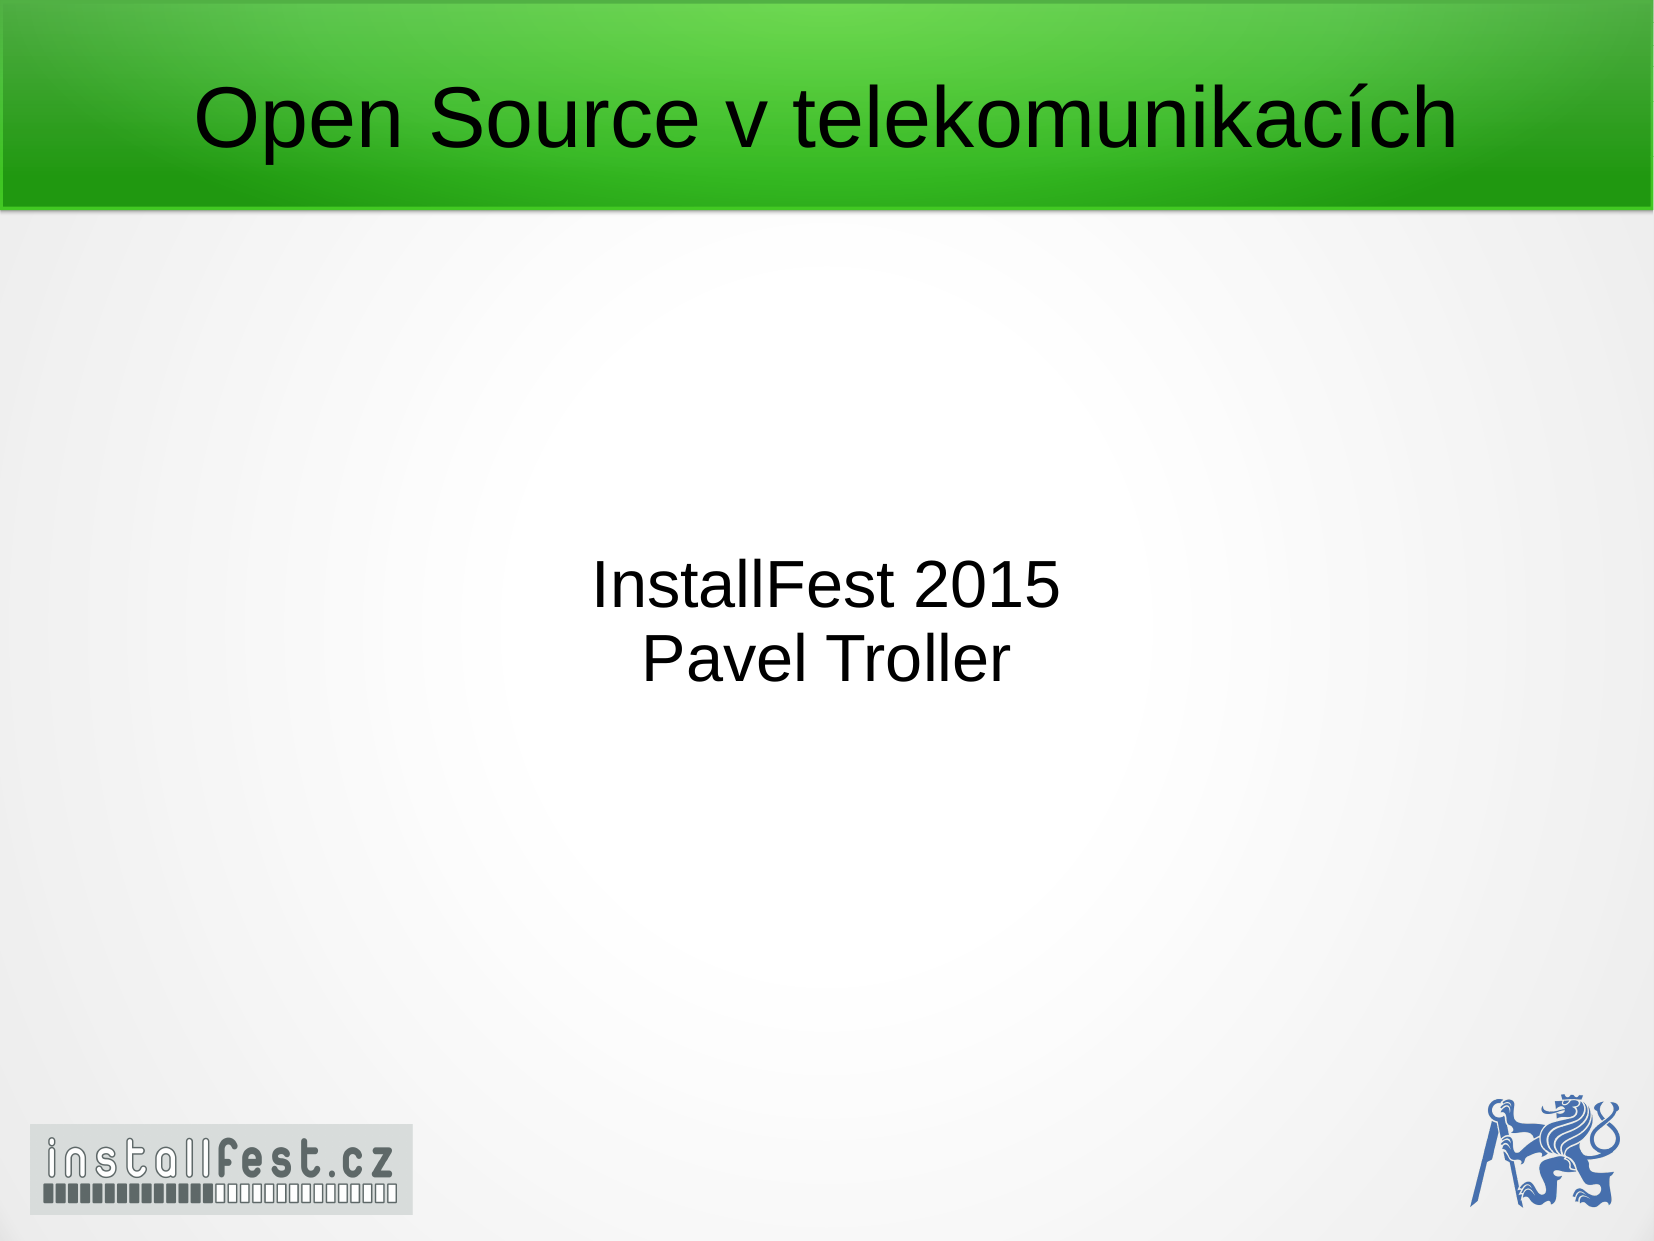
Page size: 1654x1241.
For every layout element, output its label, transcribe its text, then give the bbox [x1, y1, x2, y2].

subtitle InstallFest 2015 Pavel Troller [82, 299, 1571, 1019]
picture [30, 1124, 413, 1215]
picture [1470, 1094, 1620, 1208]
title Open Source v telekomunikacích [82, 47, 1571, 189]
